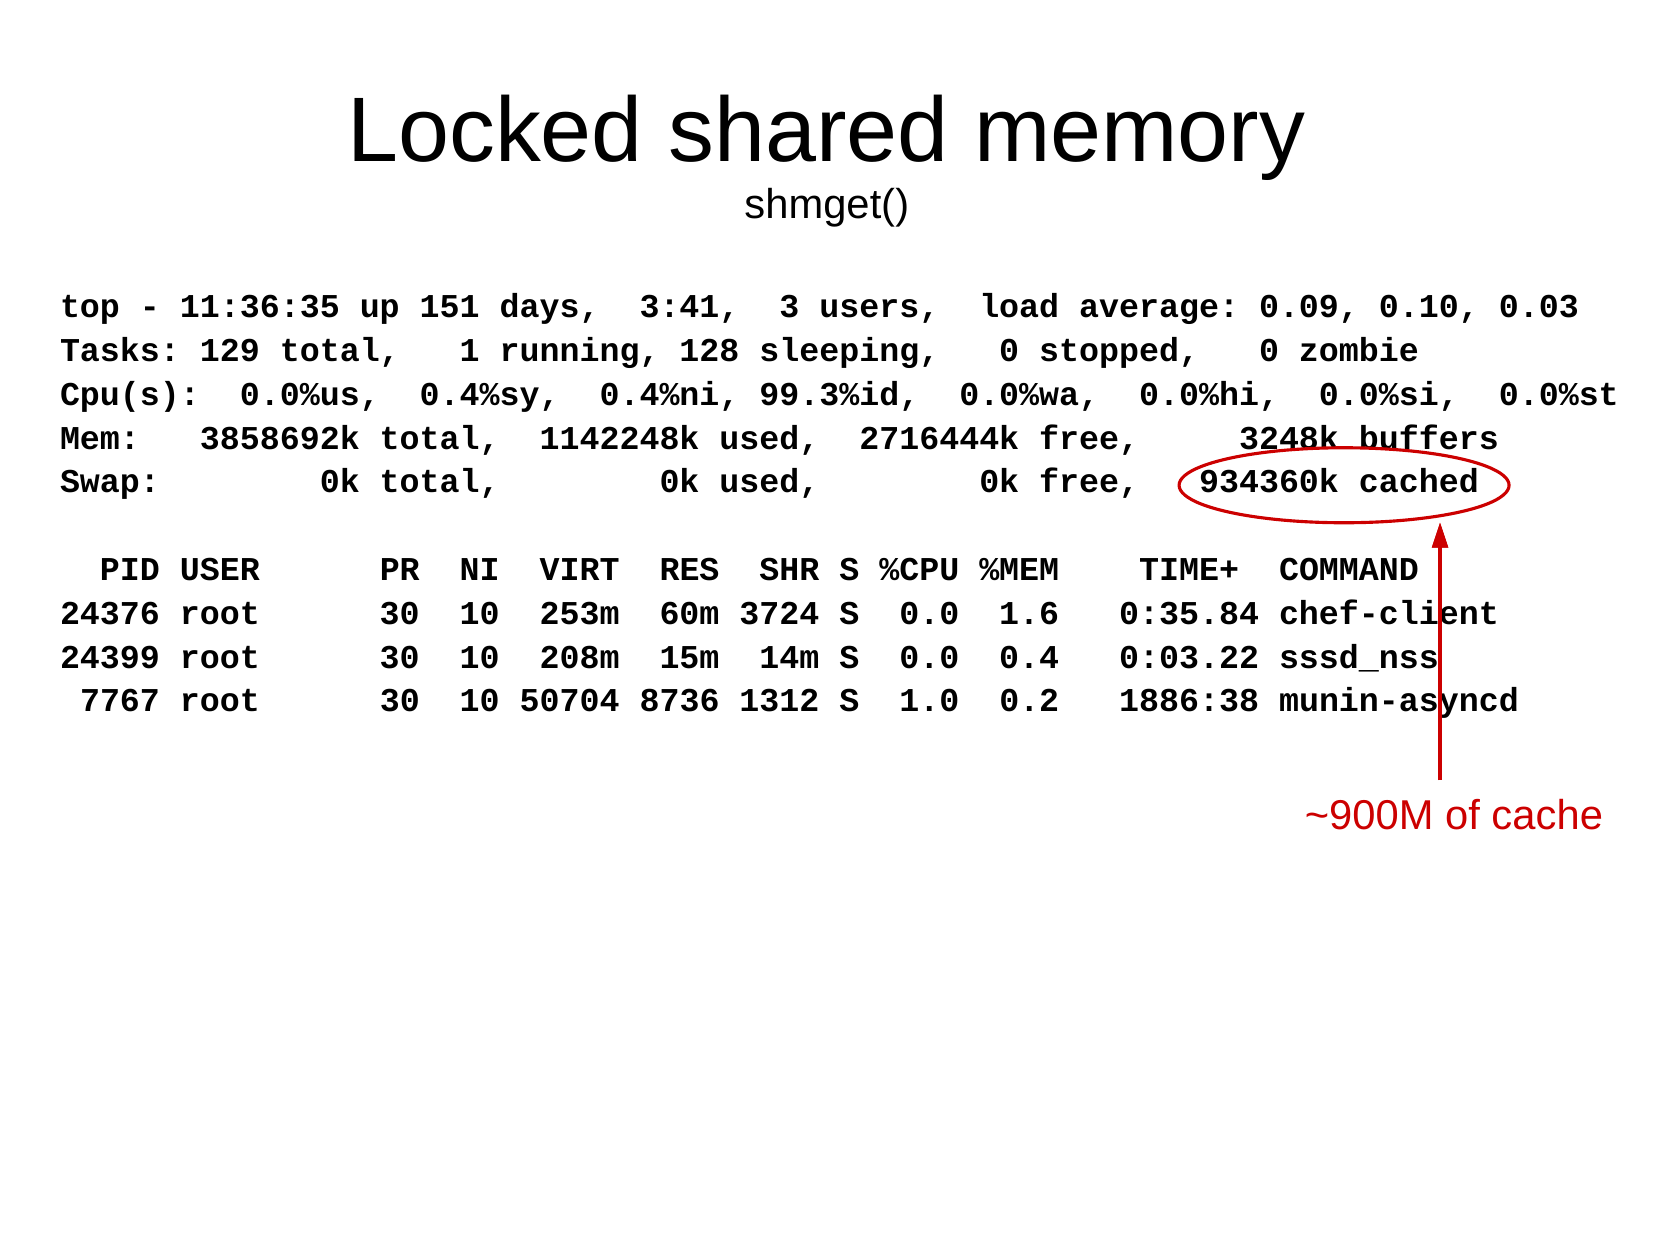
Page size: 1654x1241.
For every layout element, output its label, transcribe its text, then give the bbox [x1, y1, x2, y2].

title Locked shared memory shmget() [82, 49, 1571, 257]
text_box ~900M of cache [1290, 784, 1619, 847]
list top - 11:36:35 up 151 days, 3:41, 3 users, load average: 0.09, 0.10, 0.03 Tasks: 129 total, 1 running, 128 sleeping, 0 stopped, 0 zombie Cpu(s): 0.0%us, 0.4%sy, 0.4%ni, 99.3%id, 0.0%wa, 0.0%hi, 0.0%si, 0.0%st Mem: 3858692k total, 1142248k used, 2716444k free, 3248k buffers Swap: 0k total, 0k used, 0k free, 934360k cached PID USER PR NI VIRT RES SHR S %CPU %MEM TIME+ COMMAND 24376 root 30 10 253m 60m 3724 S 0.0 1.6 0:35.84 chef-client 24399 root 30 10 208m 15m 14m S 0.0 0.4 0:03.22 sssd_nss 7767 root 30 10 50704 8736 1312 S 1.0 0.2 1886:38 munin-asyncd [60, 290, 1636, 720]
